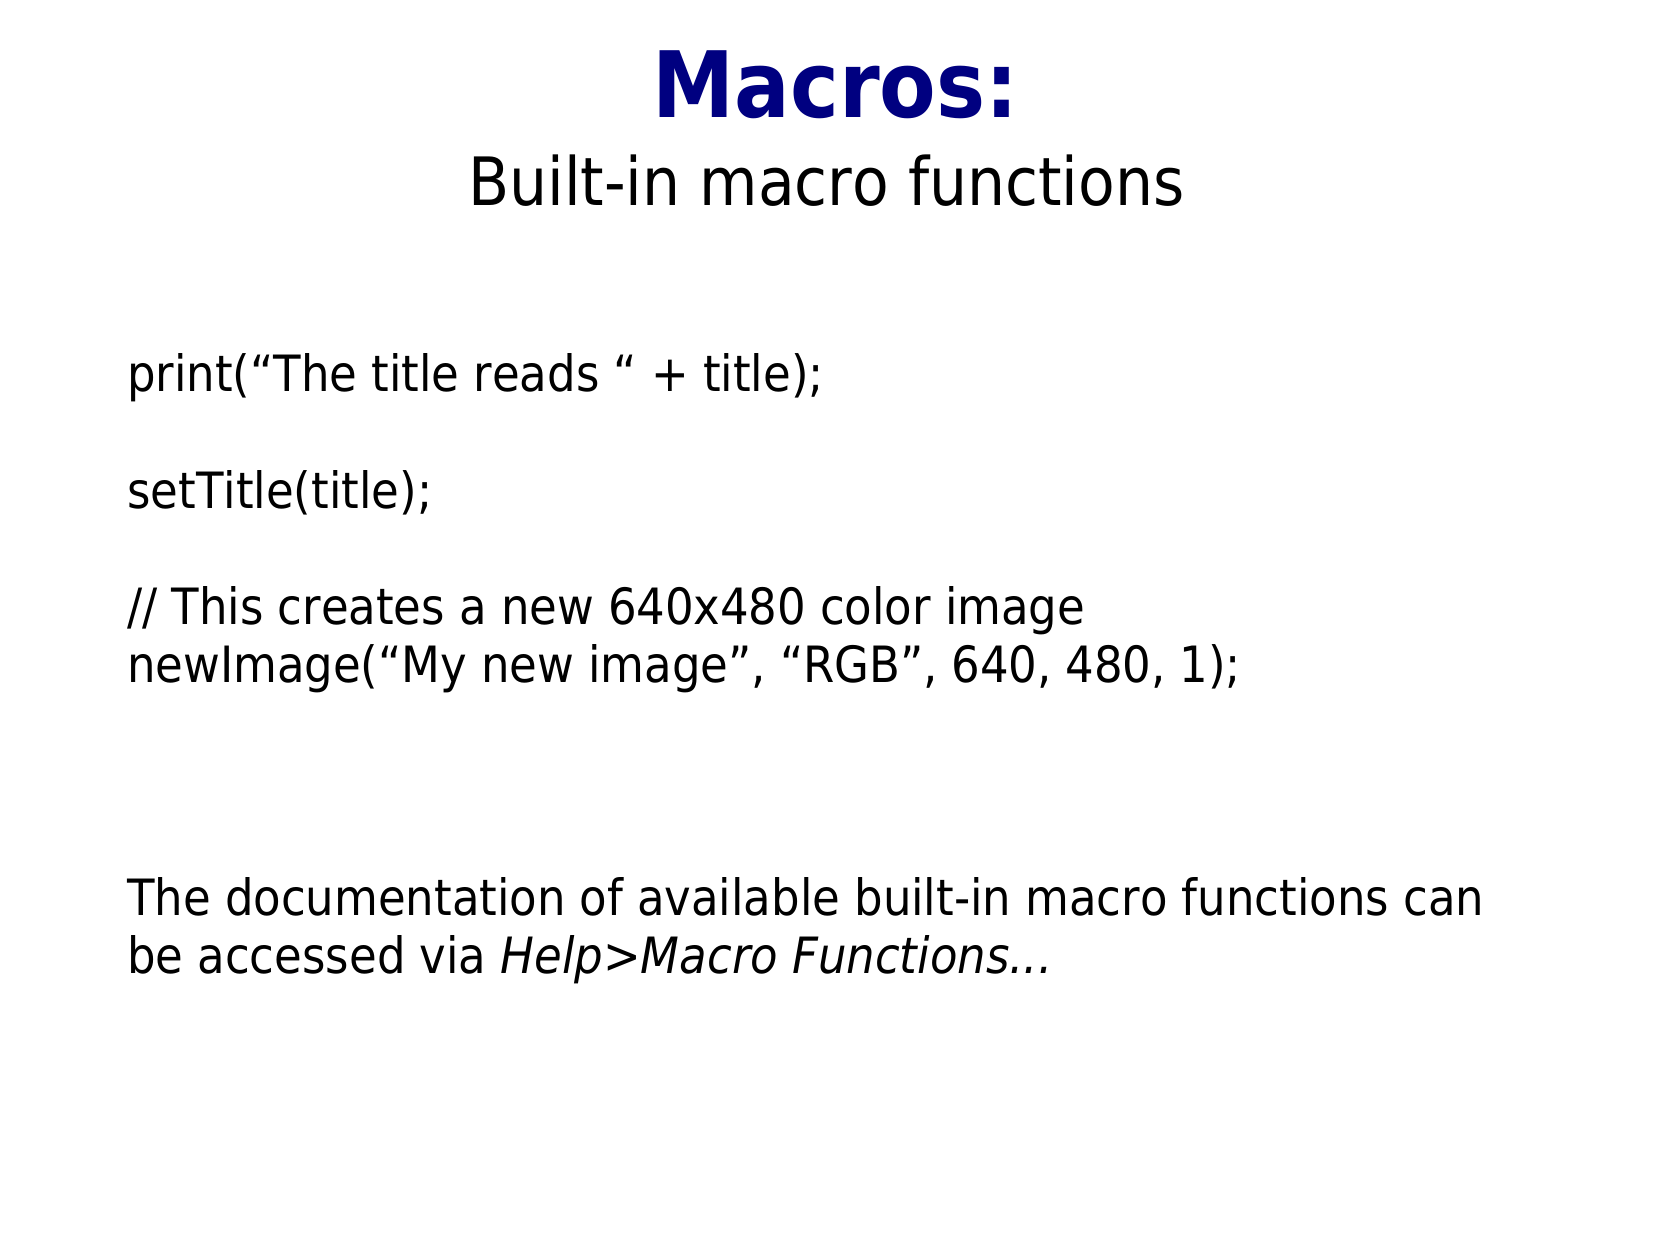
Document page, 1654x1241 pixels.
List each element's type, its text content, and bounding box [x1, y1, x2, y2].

title Macros: [82, 31, 1571, 141]
title Built-in macro functions [82, 141, 1571, 287]
text_box print(“The title reads “ + title); setTitle(title); // This creates a new 640x480 color image newImage(“My new image”, “RGB”, 640, 480, 1); The documentation of available built-in macro functions can be accessed via Help>Macro Functions... [112, 337, 1538, 994]
